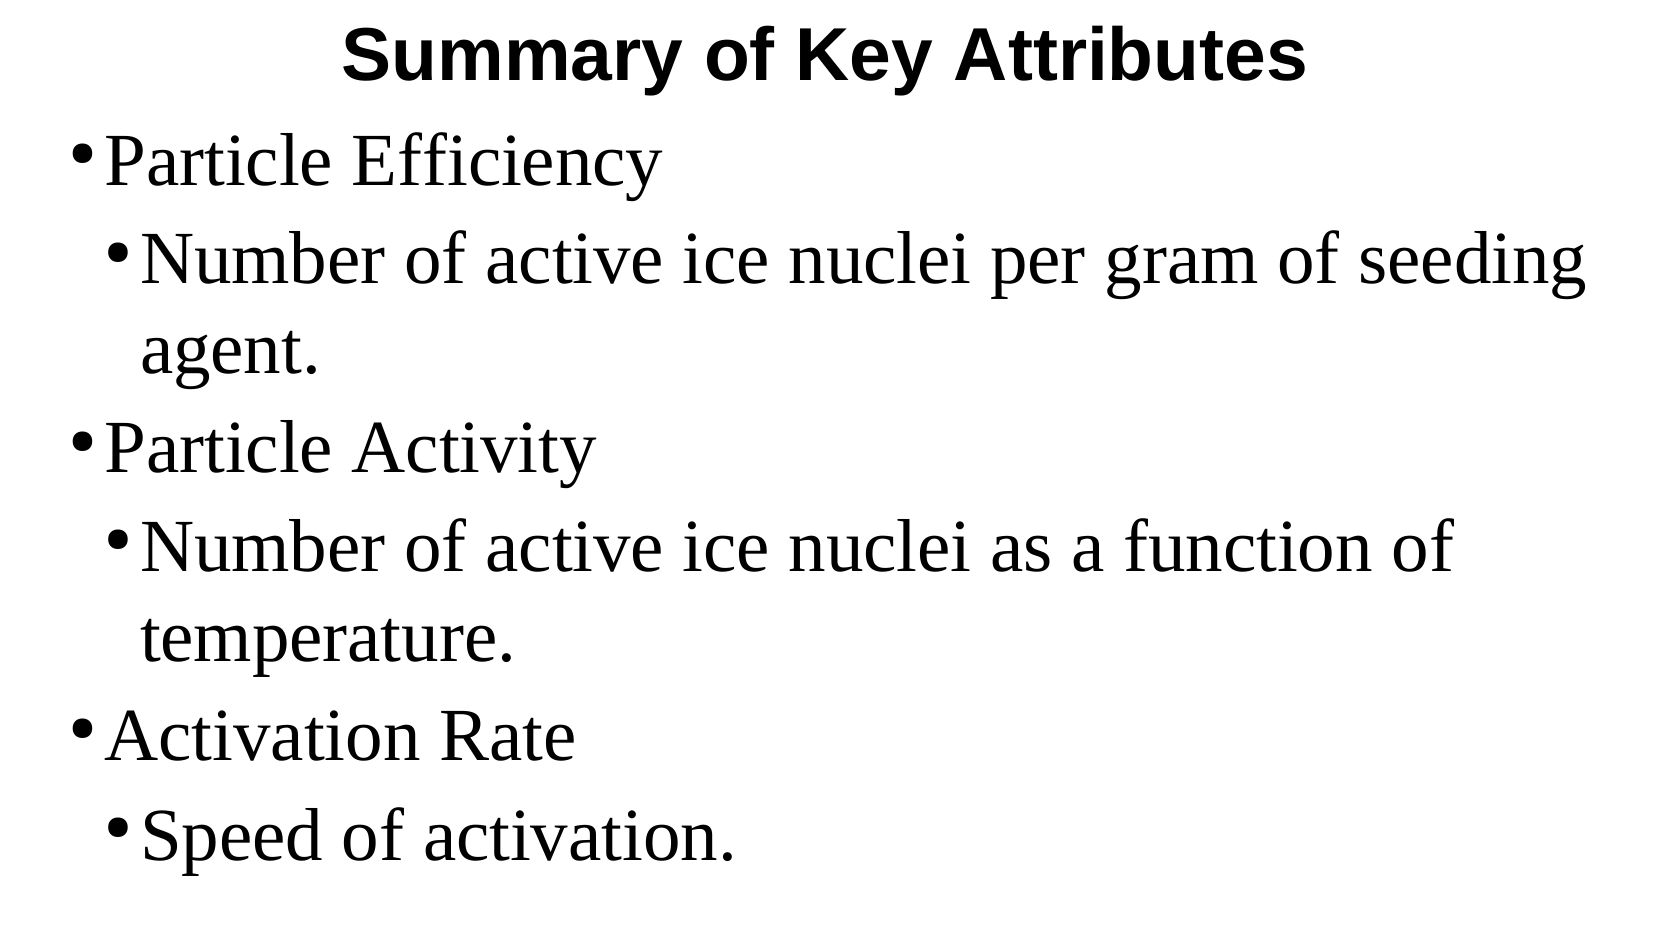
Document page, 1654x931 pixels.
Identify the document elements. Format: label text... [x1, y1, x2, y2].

text_box Particle Efficiency Number of active ice nuclei per gram of seeding agent. Particle Activity Number of active ice nuclei as a function of temperature. Activation Rate Speed of activation. [4, 102, 1654, 883]
title Summary of Key Attributes [0, 0, 1654, 101]
